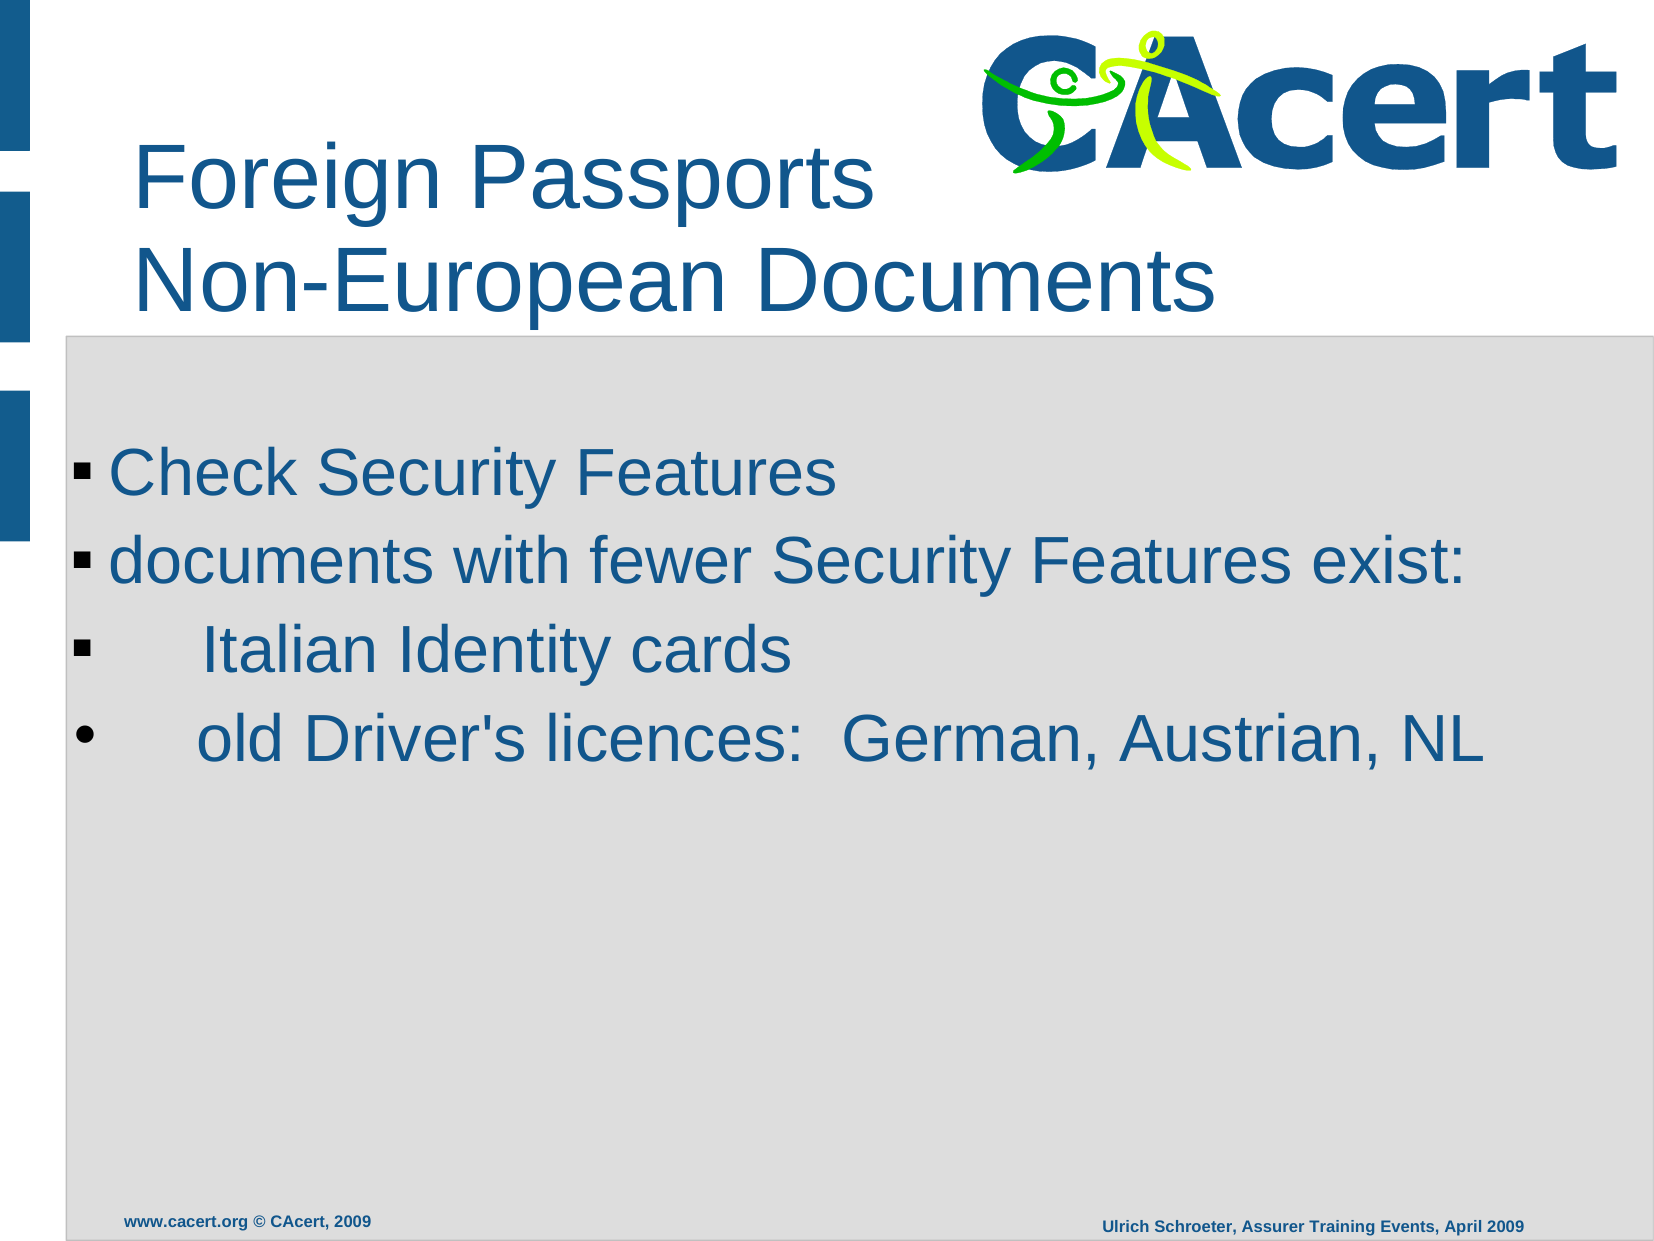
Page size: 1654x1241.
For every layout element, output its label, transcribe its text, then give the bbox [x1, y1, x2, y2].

text_box Check Security Features documents with fewer Security Features exist: Italian Identity cards old Driver's licences: German, Austrian, NL [59, 413, 1495, 784]
text_box Foreign Passports Non-European Documents [118, 118, 1235, 339]
